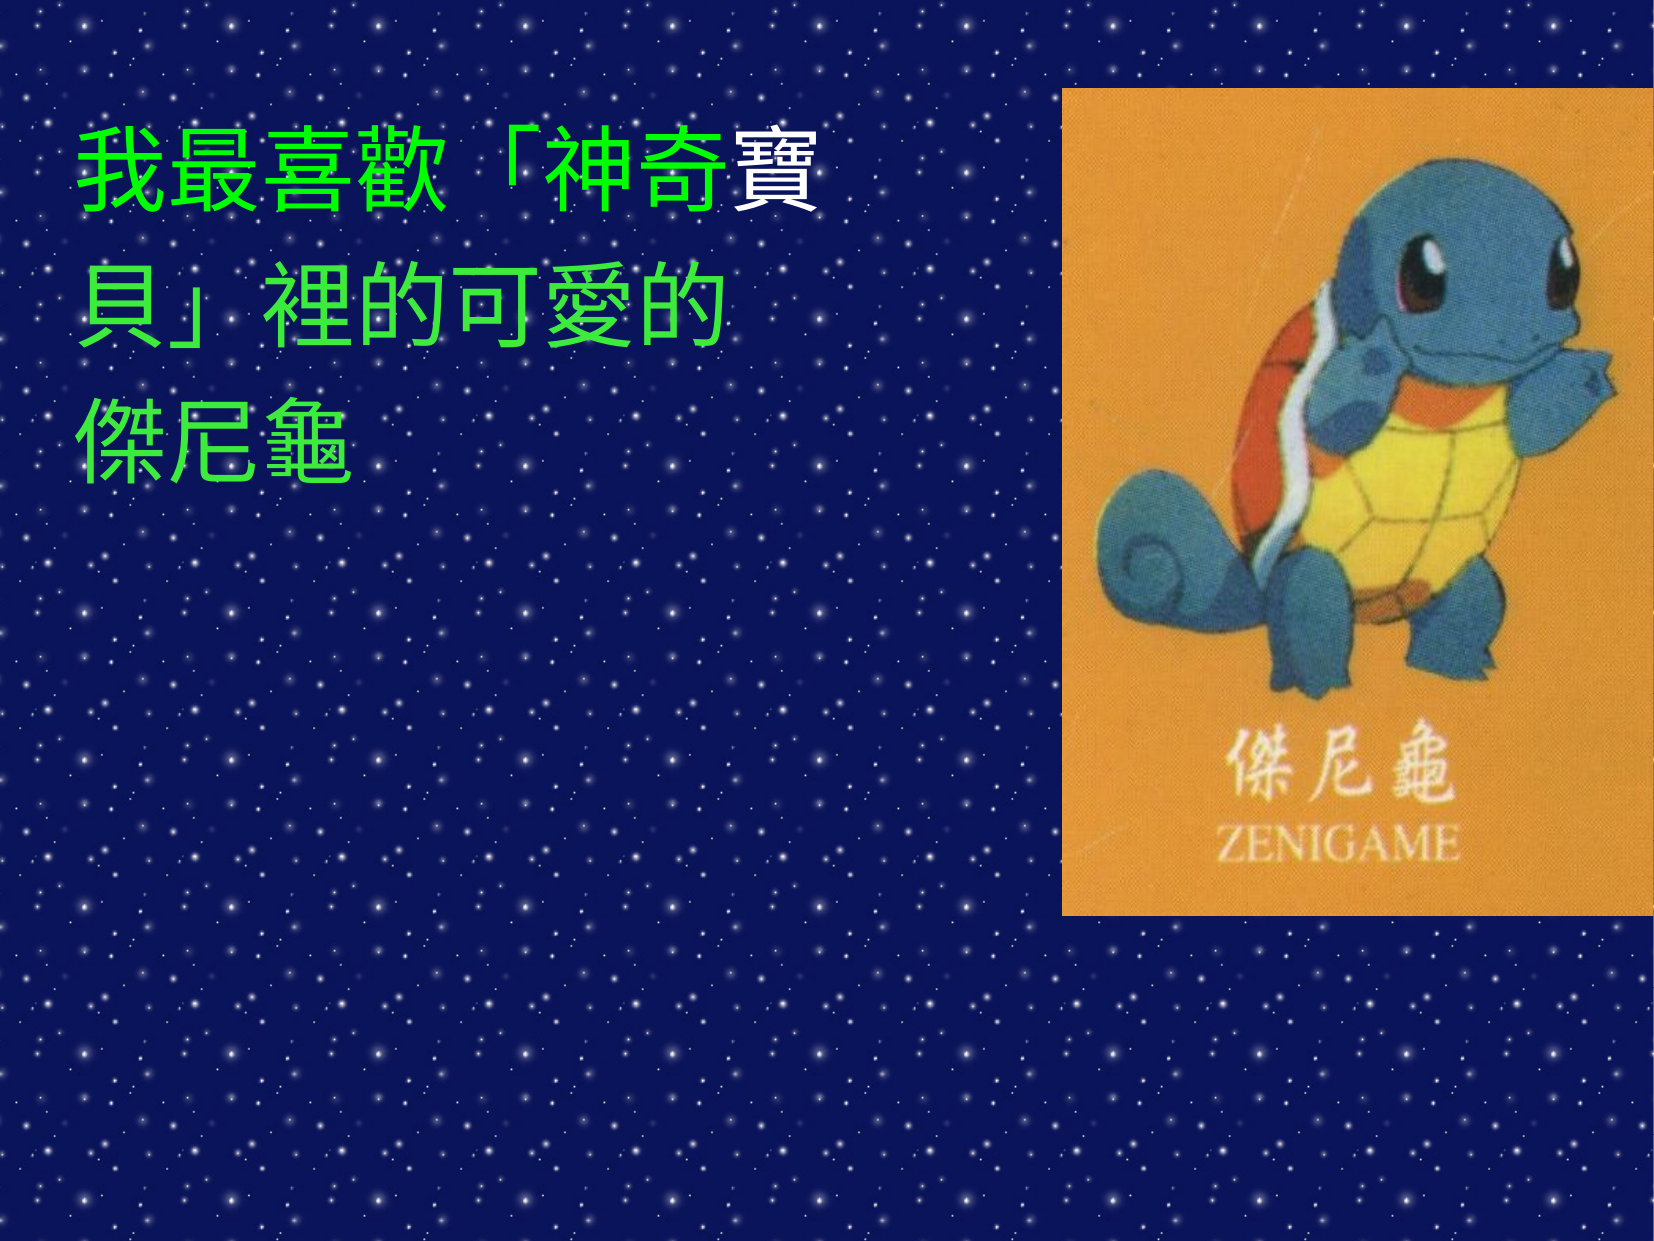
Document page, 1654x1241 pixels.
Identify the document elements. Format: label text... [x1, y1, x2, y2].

picture [0, 0, 1654, 1241]
text_box 我最喜歡「神奇寶貝」裡的可愛的 傑尼龜 [59, 88, 886, 441]
